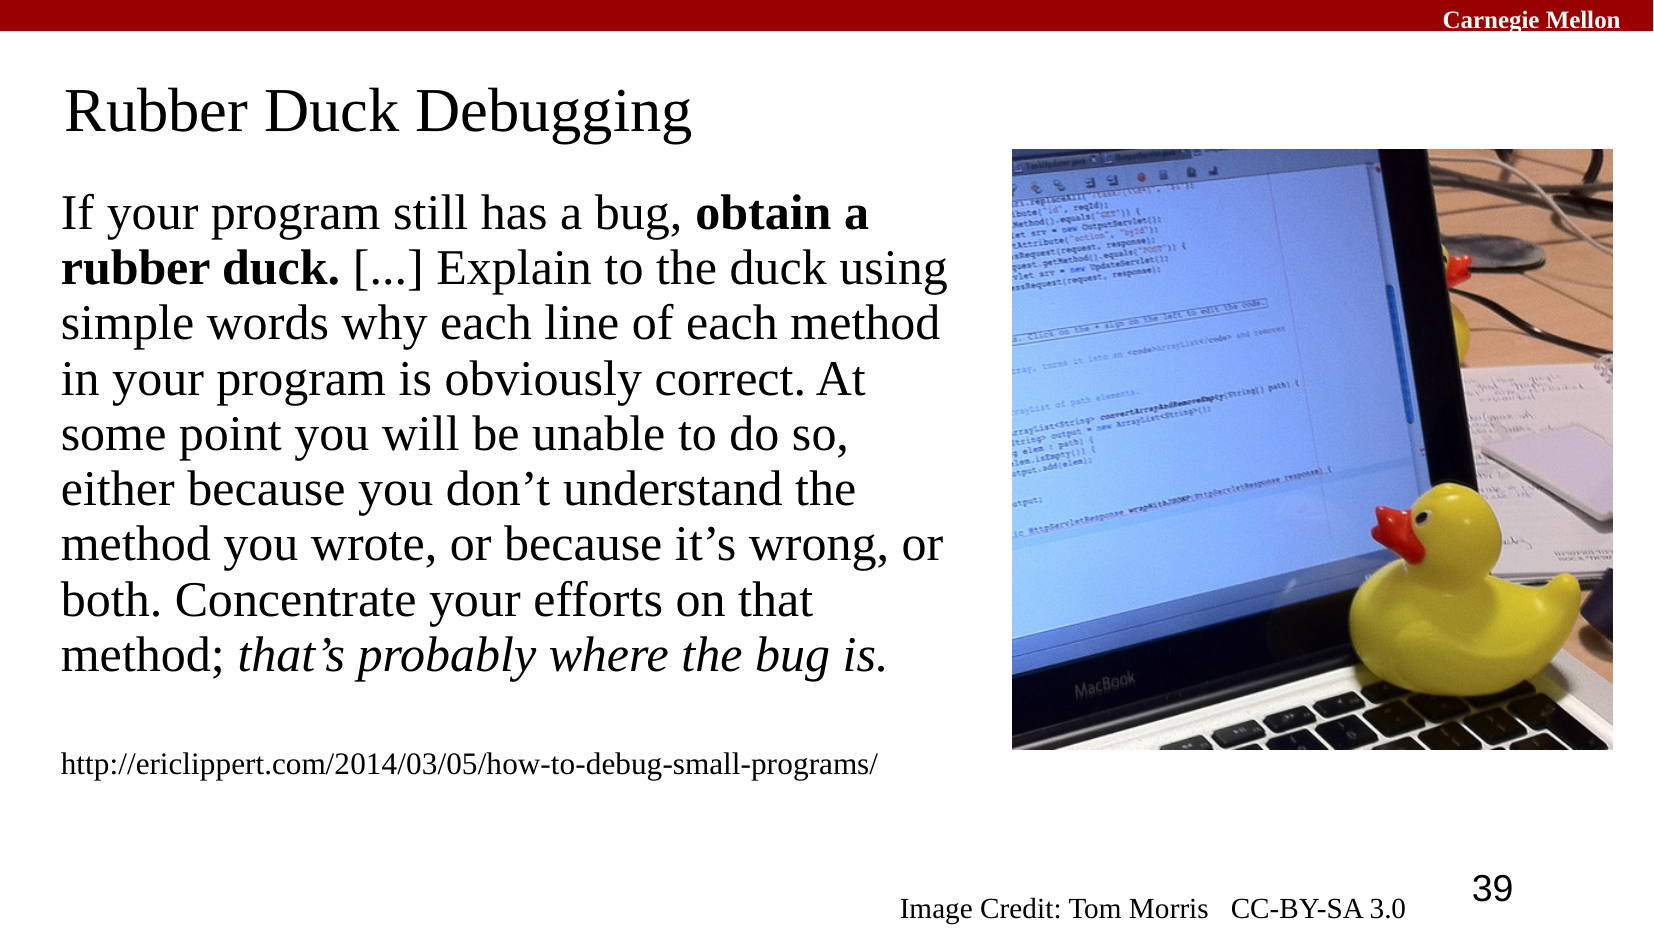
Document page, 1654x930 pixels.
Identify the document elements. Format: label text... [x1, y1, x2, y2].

title Rubber Duck Debugging [64, 58, 1576, 163]
text_box Image Credit: Tom Morris CC-BY-SA 3.0 [885, 885, 1456, 930]
picture [1012, 149, 1613, 751]
list If your program still has a bug, obtain a rubber duck. [...] Explain to the duck using simple words why each line of each method in your program is obviously correct. At some point you will be unable to do so, either because you don’t understand the method you wrote, or because it’s wrong, or both. Concentrate your efforts on that method; that’s probably where the bug is. http://ericlippert.com/2014/03/05/how-to-debug-small-programs/ [60, 184, 961, 916]
